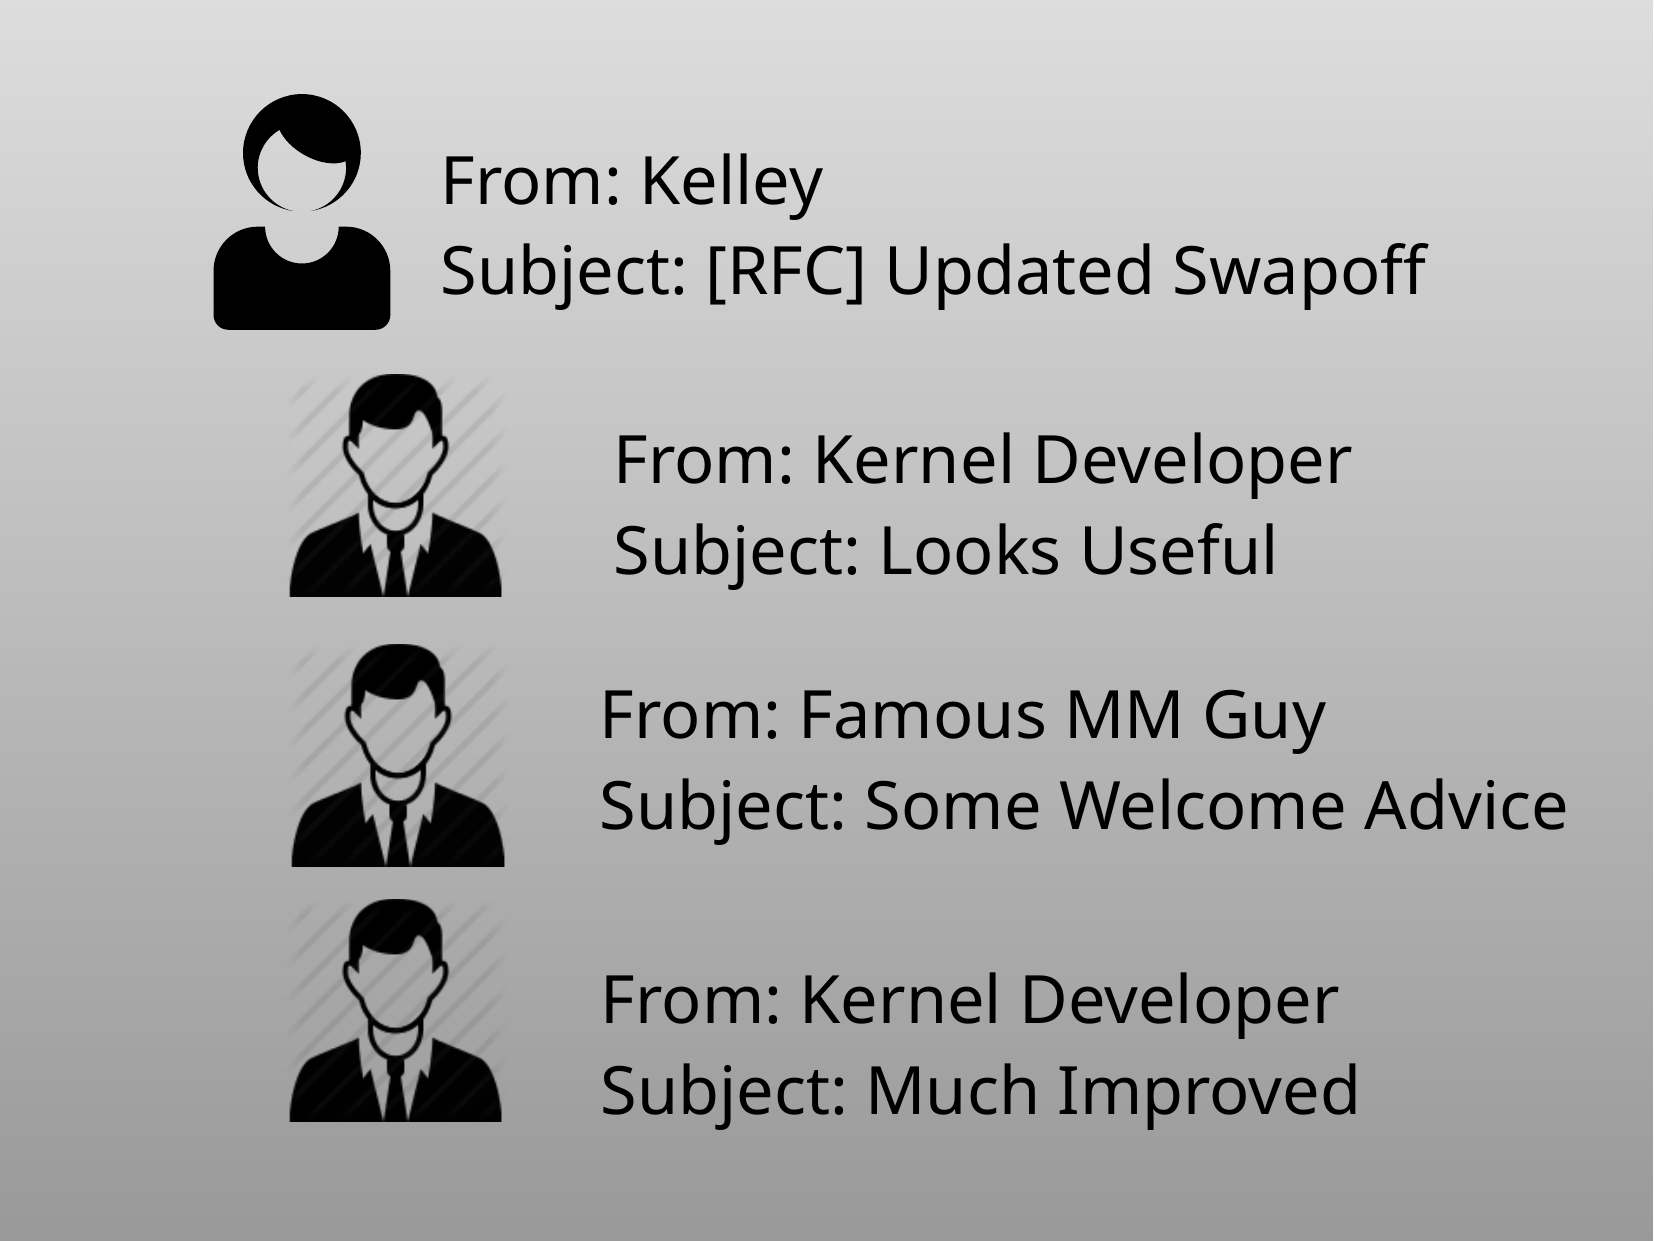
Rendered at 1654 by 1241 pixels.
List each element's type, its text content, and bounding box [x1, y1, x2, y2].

picture [285, 374, 507, 597]
text_box From: Kelley Subject: [RFC] Updated Swapoff [425, 125, 1456, 286]
picture [287, 644, 510, 867]
picture [285, 899, 507, 1122]
picture [183, 93, 421, 331]
text_box From: Famous MM Guy Subject: Some Welcome Advice [585, 660, 1606, 820]
text_box From: Kernel Developer Subject: Looks Useful [598, 405, 1381, 565]
text_box From: Kernel Developer Subject: Much Improved [585, 945, 1385, 1105]
